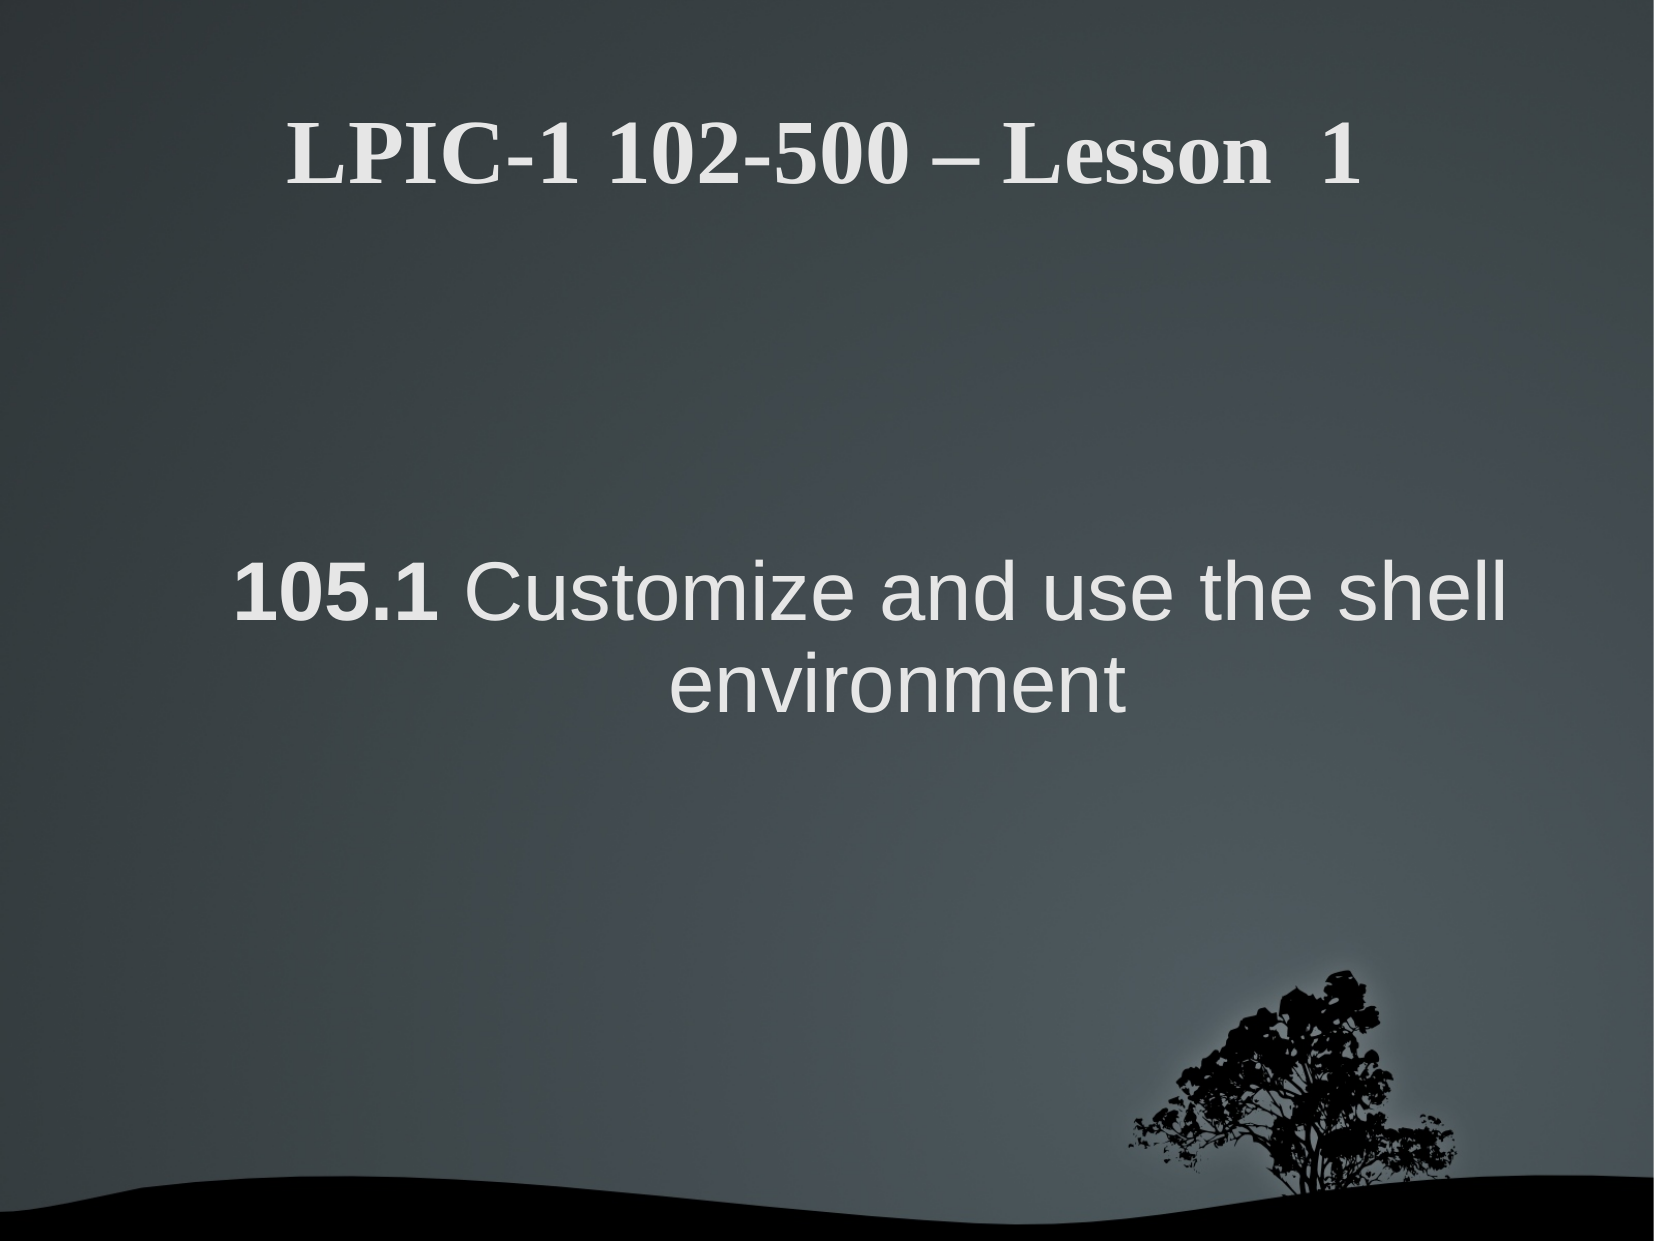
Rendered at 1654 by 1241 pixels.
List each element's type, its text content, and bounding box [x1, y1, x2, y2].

list 105.1 Customize and use the shell environment [82, 290, 1571, 1109]
picture [0, 0, 1654, 1241]
title LPIC-1 102-500 – Lesson 1 [82, 49, 1571, 257]
